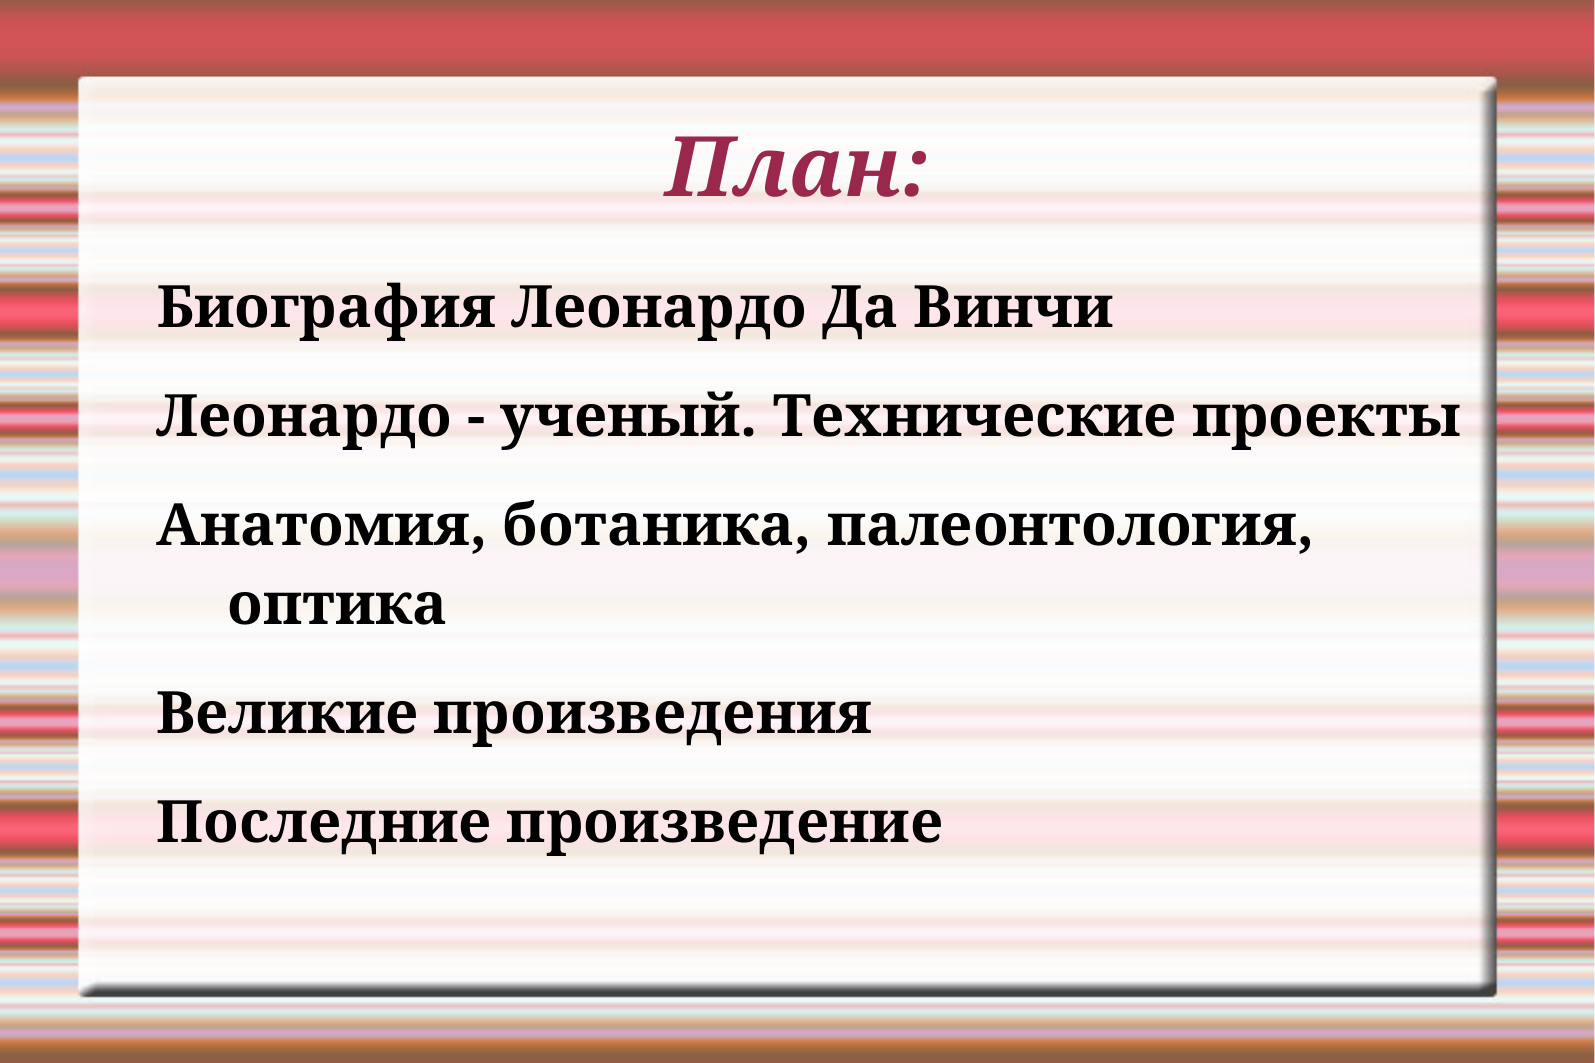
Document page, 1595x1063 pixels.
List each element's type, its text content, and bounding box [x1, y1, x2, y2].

title План: [117, 59, 1479, 269]
list Биография Леонардо Да Винчи Леонардо - ученый. Технические проекты Анатомия, ботаника, палеонтология, оптика Великие произведения Последние произведение [144, 265, 1477, 945]
picture [0, 0, 1595, 1063]
